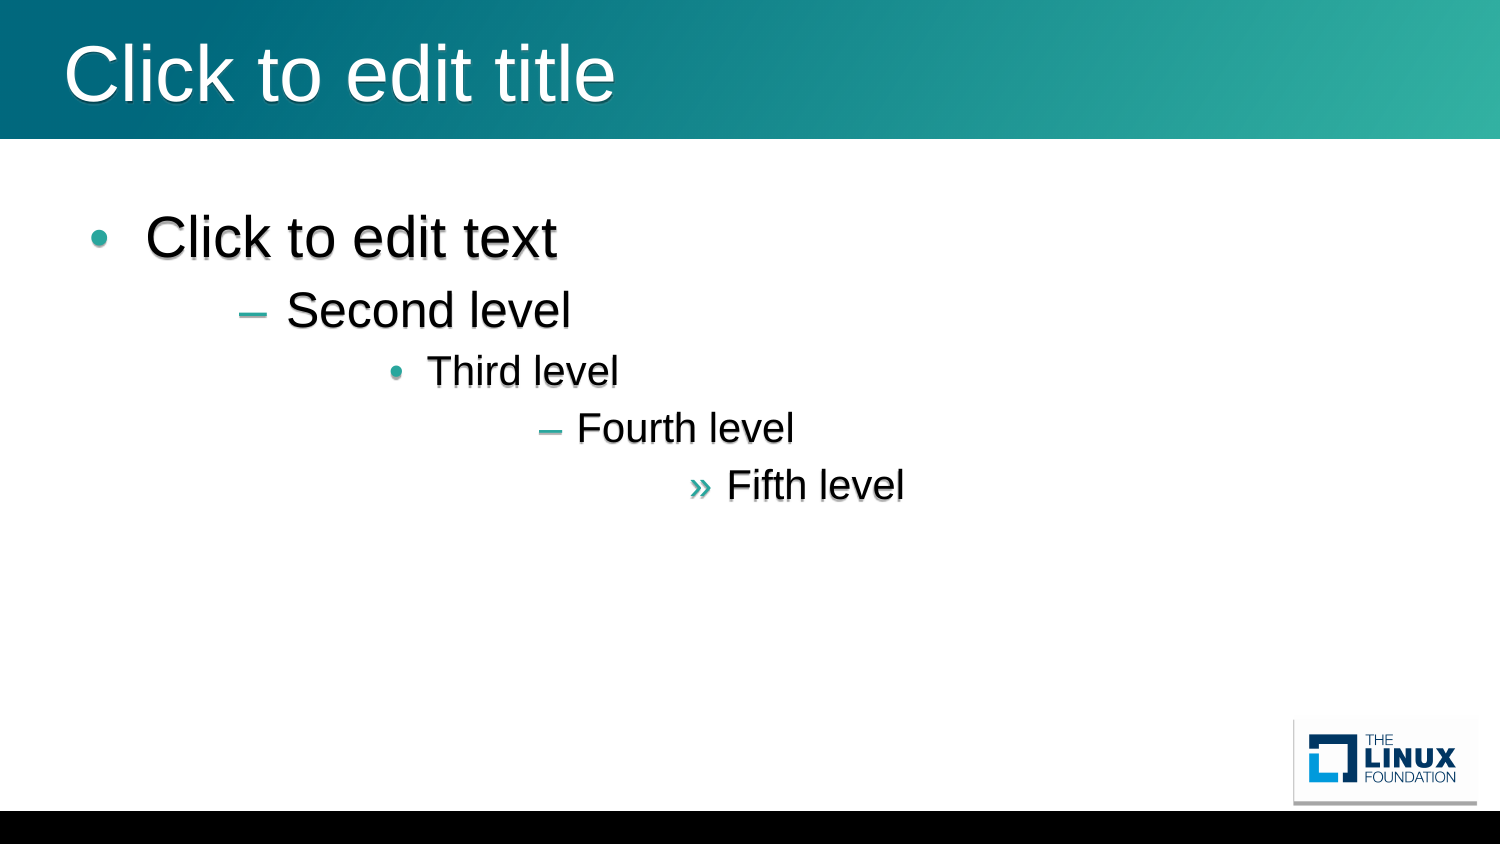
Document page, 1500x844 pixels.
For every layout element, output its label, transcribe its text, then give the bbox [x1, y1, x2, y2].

list Click to edit text Second level Third level Fourth level Fifth level [74, 196, 1269, 754]
title Click to edit title [48, 7, 1426, 140]
